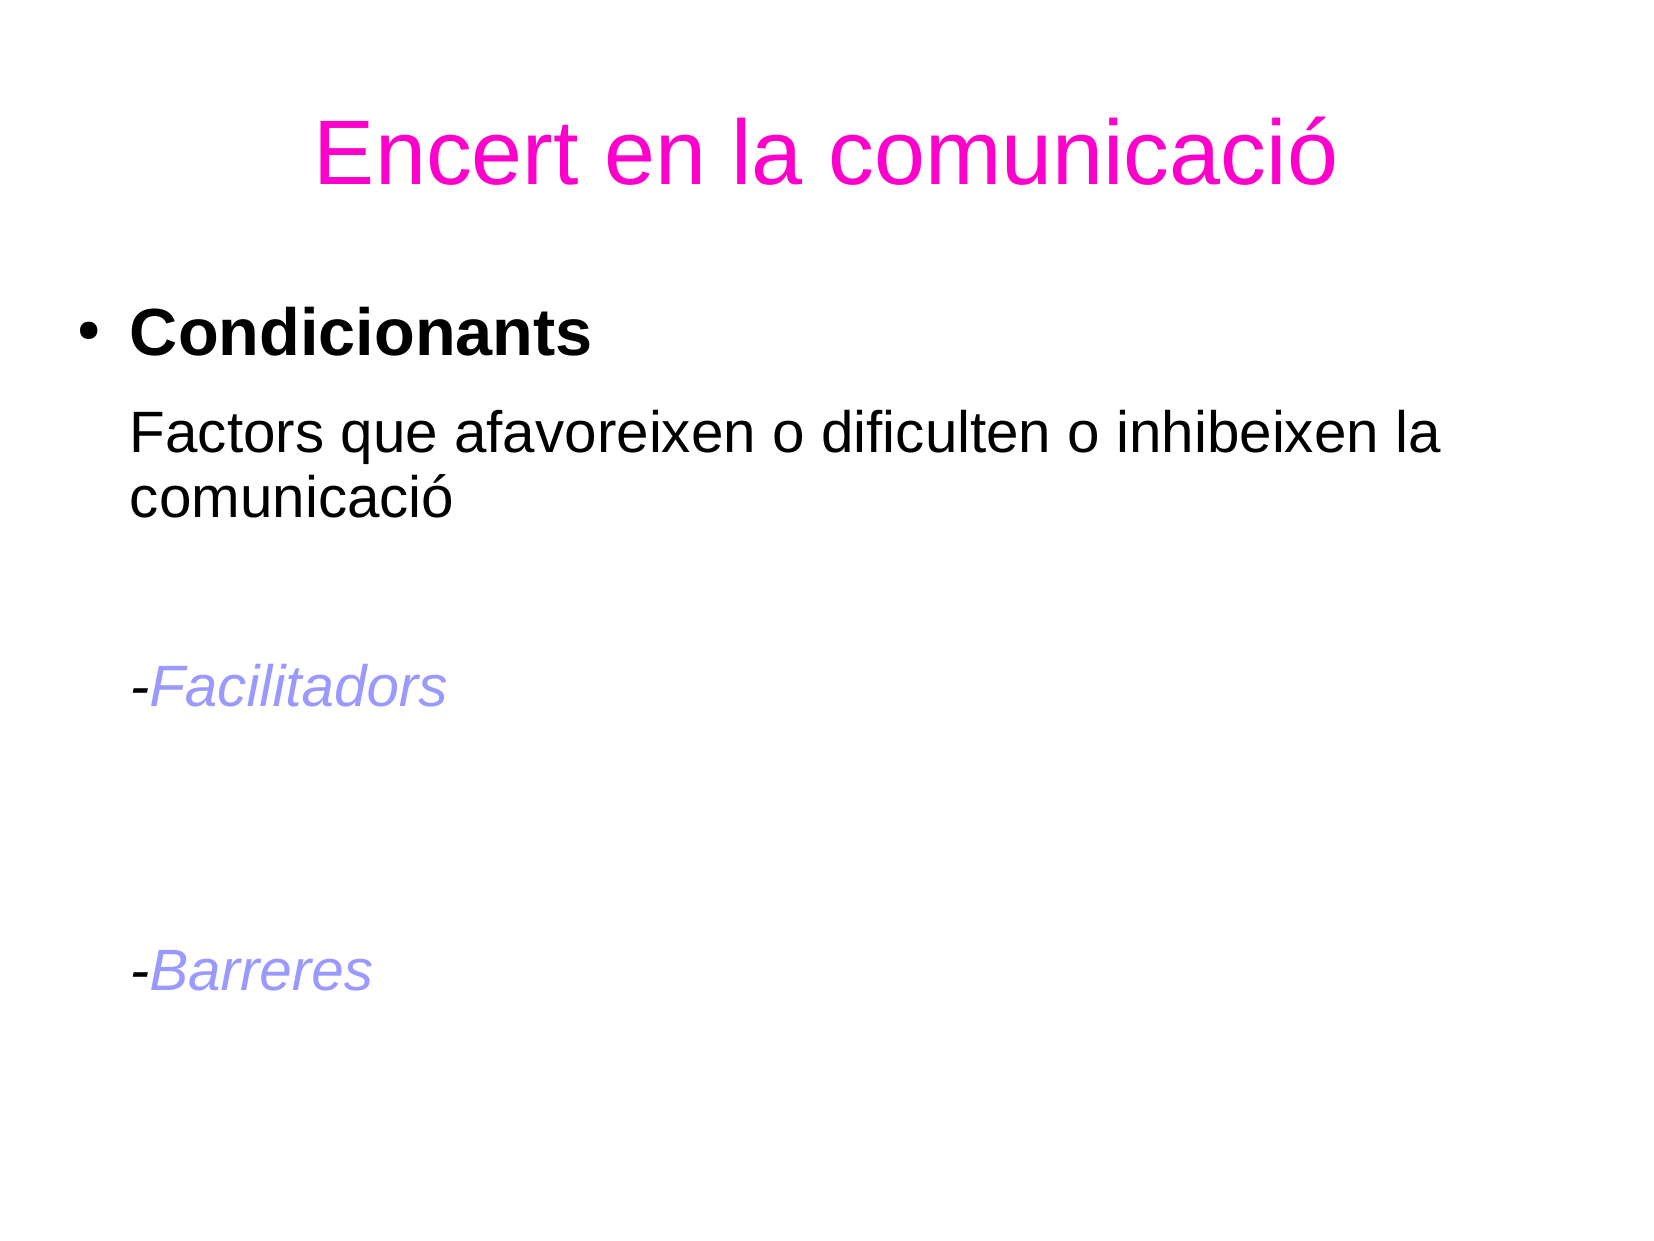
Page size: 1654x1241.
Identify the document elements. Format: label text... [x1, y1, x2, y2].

list Condicionants Factors que afavoreixen o dificulten o inhibeixen la comunicació -Facilitadors -Barreres [59, 295, 1489, 1015]
title Encert en la comunicació [82, 49, 1571, 257]
